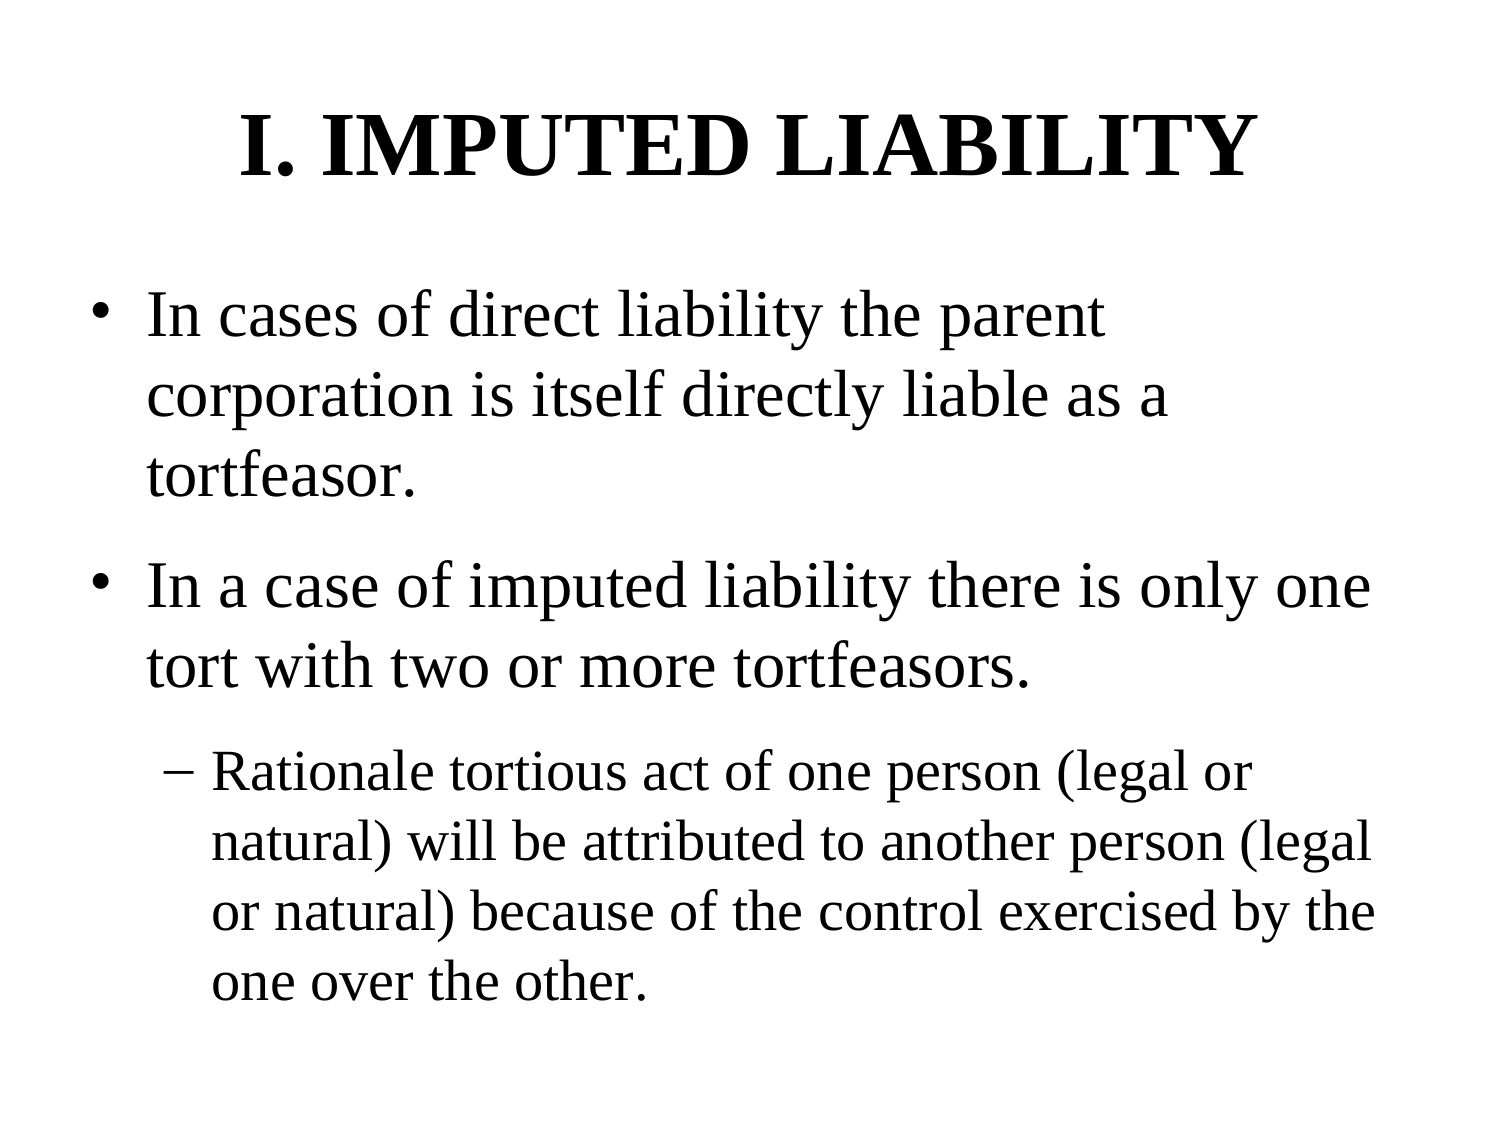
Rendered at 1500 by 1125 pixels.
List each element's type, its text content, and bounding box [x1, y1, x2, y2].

title I. IMPUTED LIABILITY [75, 45, 1426, 233]
list In cases of direct liability the parent corporation is itself directly liable as a tortfeasor. In a case of imputed liability there is only one tort with two or more tortfeasors. Rationale tortious act of one person (legal or natural) will be attributed to another person (legal or natural) because of the control exercised by the one over the other. [75, 262, 1426, 1005]
